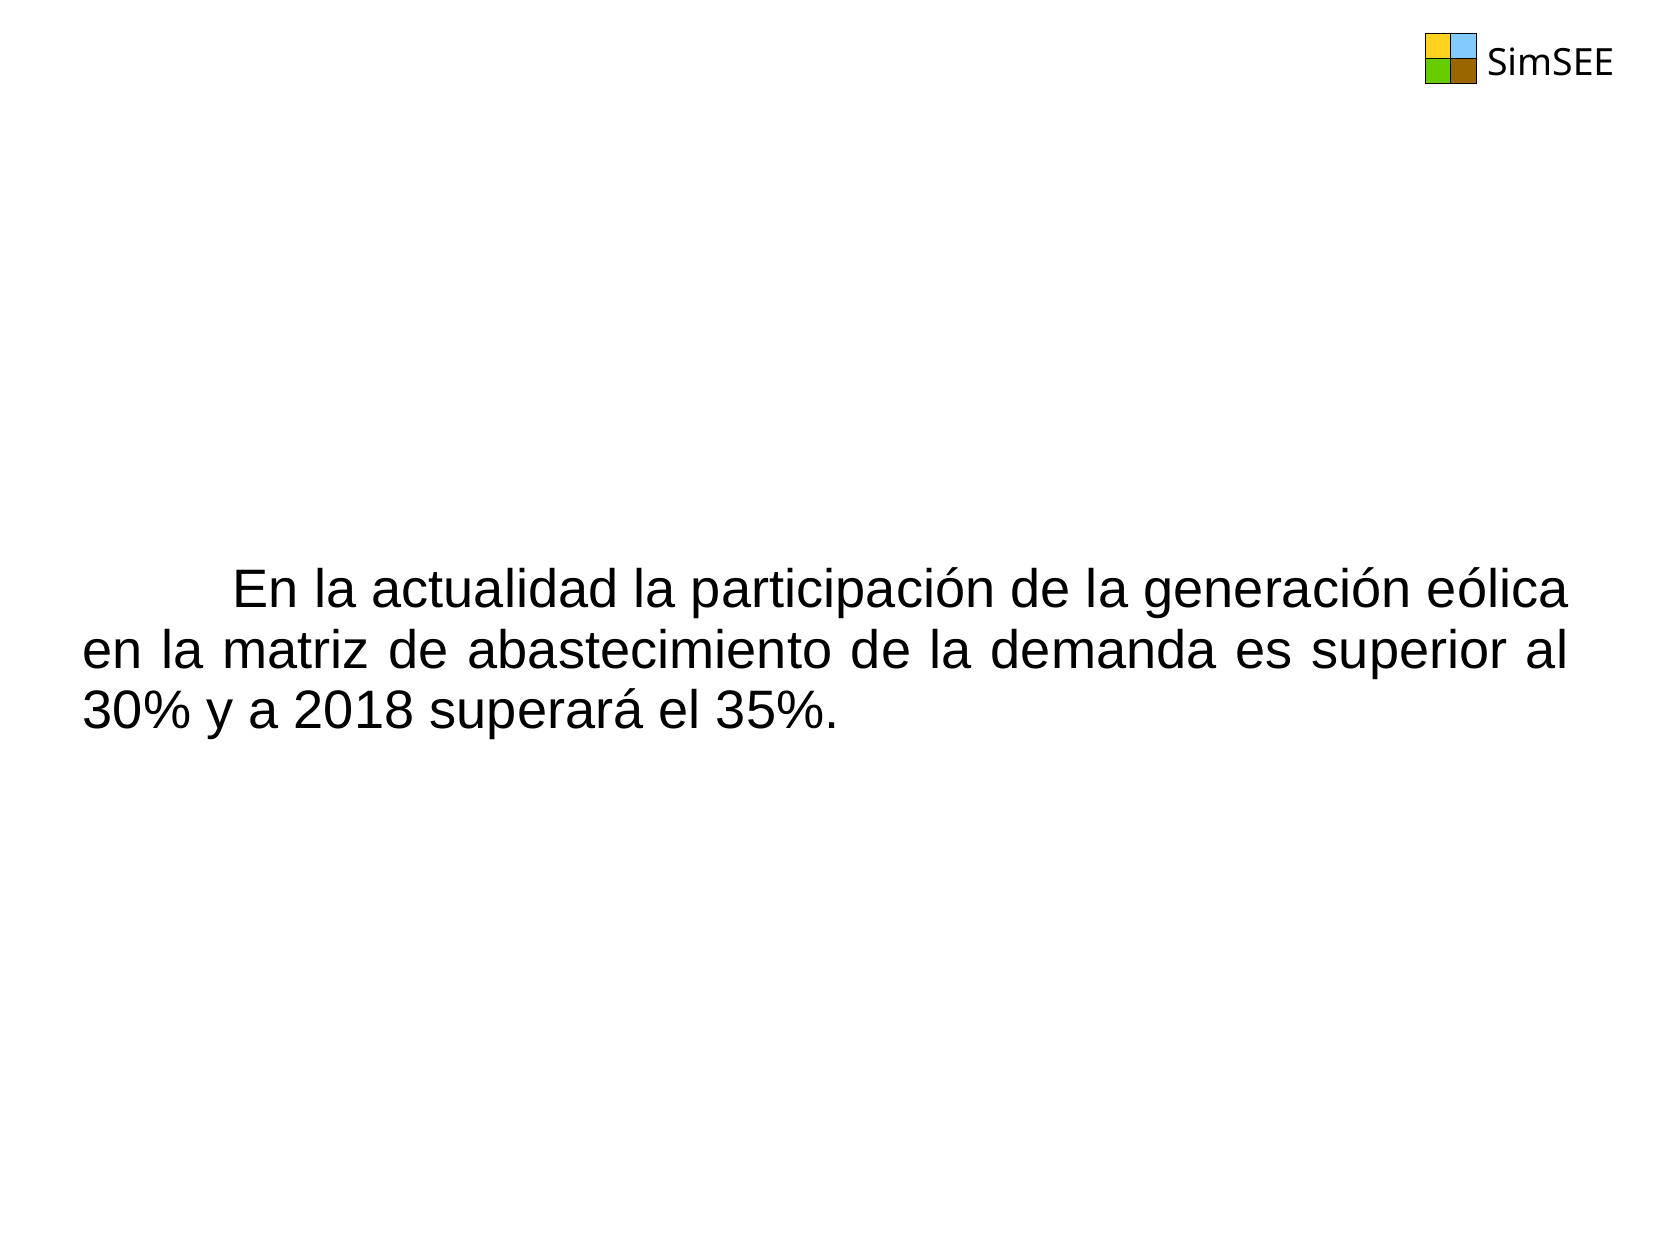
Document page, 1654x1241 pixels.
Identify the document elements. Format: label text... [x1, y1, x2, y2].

subtitle En la actualidad la participación de la generación eólica en la matriz de abastecimiento de la demanda es superior al 30% y a 2018 superará el 35%. [82, 289, 1571, 1010]
